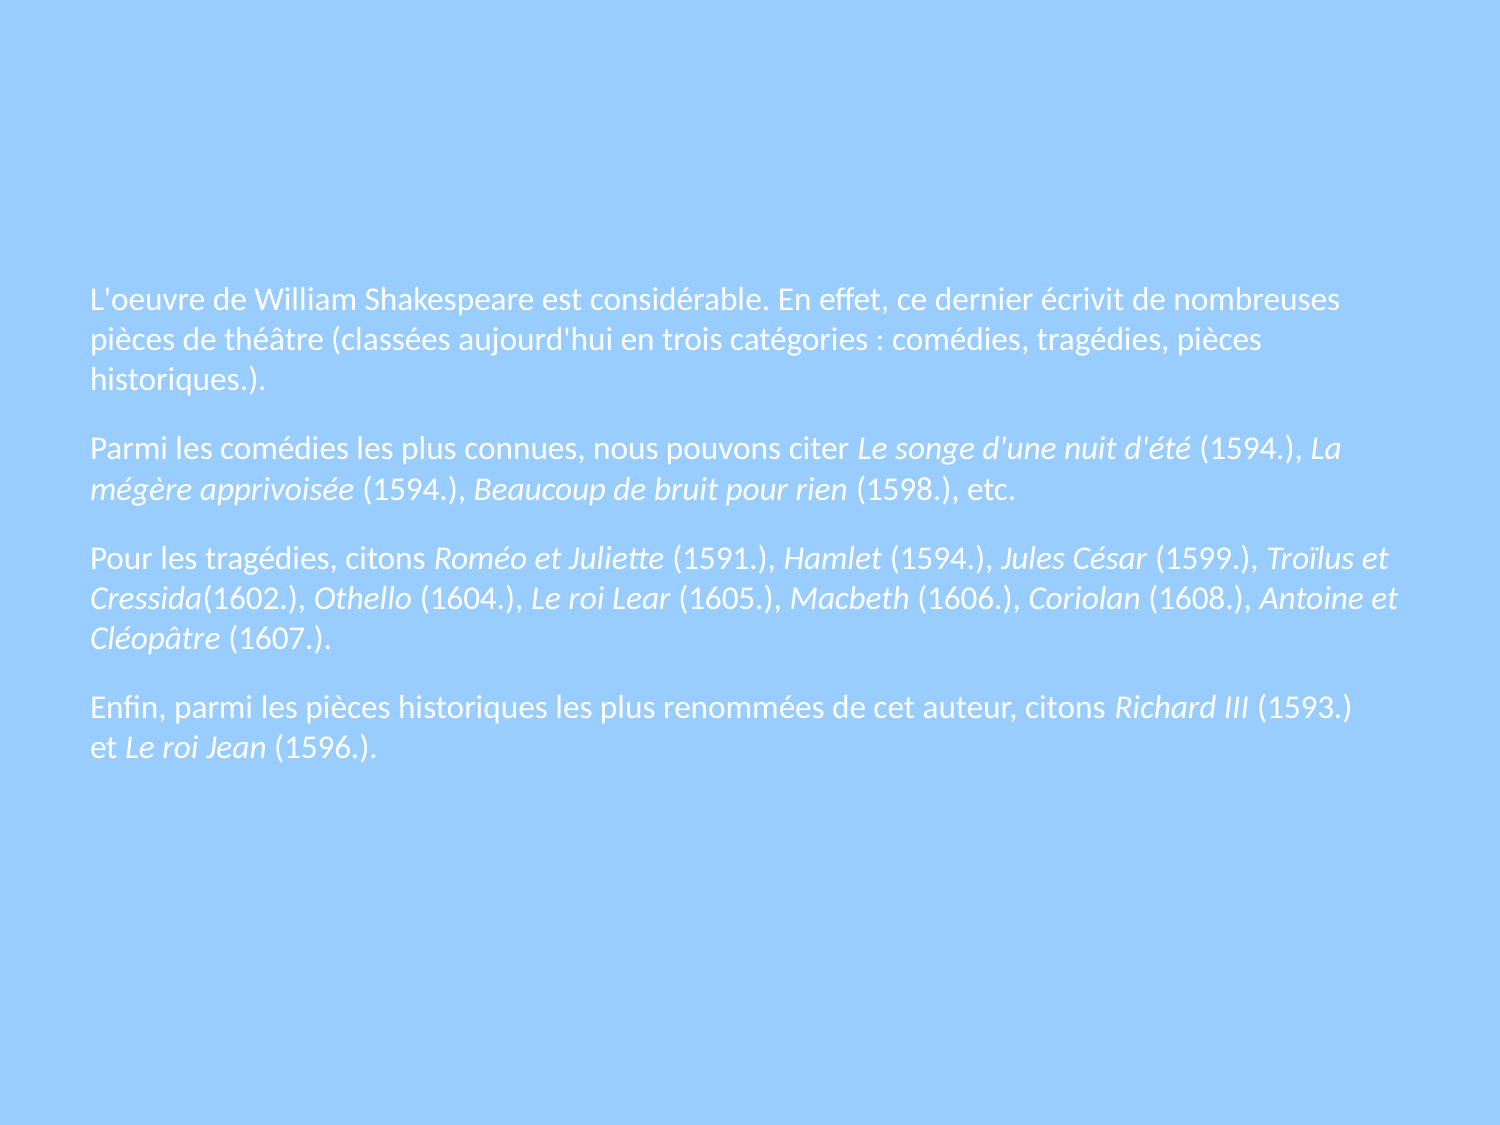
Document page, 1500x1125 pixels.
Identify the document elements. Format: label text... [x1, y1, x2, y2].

list L'oeuvre de William Shakespeare est considérable. En effet, ce dernier écrivit de nombreuses pièces de théâtre (classées aujourd'hui en trois catégories : comédies, tragédies, pièces historiques.). Parmi les comédies les plus connues, nous pouvons citer Le songe d'une nuit d'été (1594.), La mégère apprivoisée (1594.), Beaucoup de bruit pour rien (1598.), etc. Pour les tragédies, citons Roméo et Juliette (1591.), Hamlet (1594.), Jules César (1599.), Troïlus et Cressida(1602.), Othello (1604.), Le roi Lear (1605.), Macbeth (1606.), Coriolan (1608.), Antoine et Cléopâtre (1607.). Enfin, parmi les pièces historiques les plus renommées de cet auteur, citons Richard III (1593.) et Le roi Jean (1596.). [75, 262, 1425, 1028]
